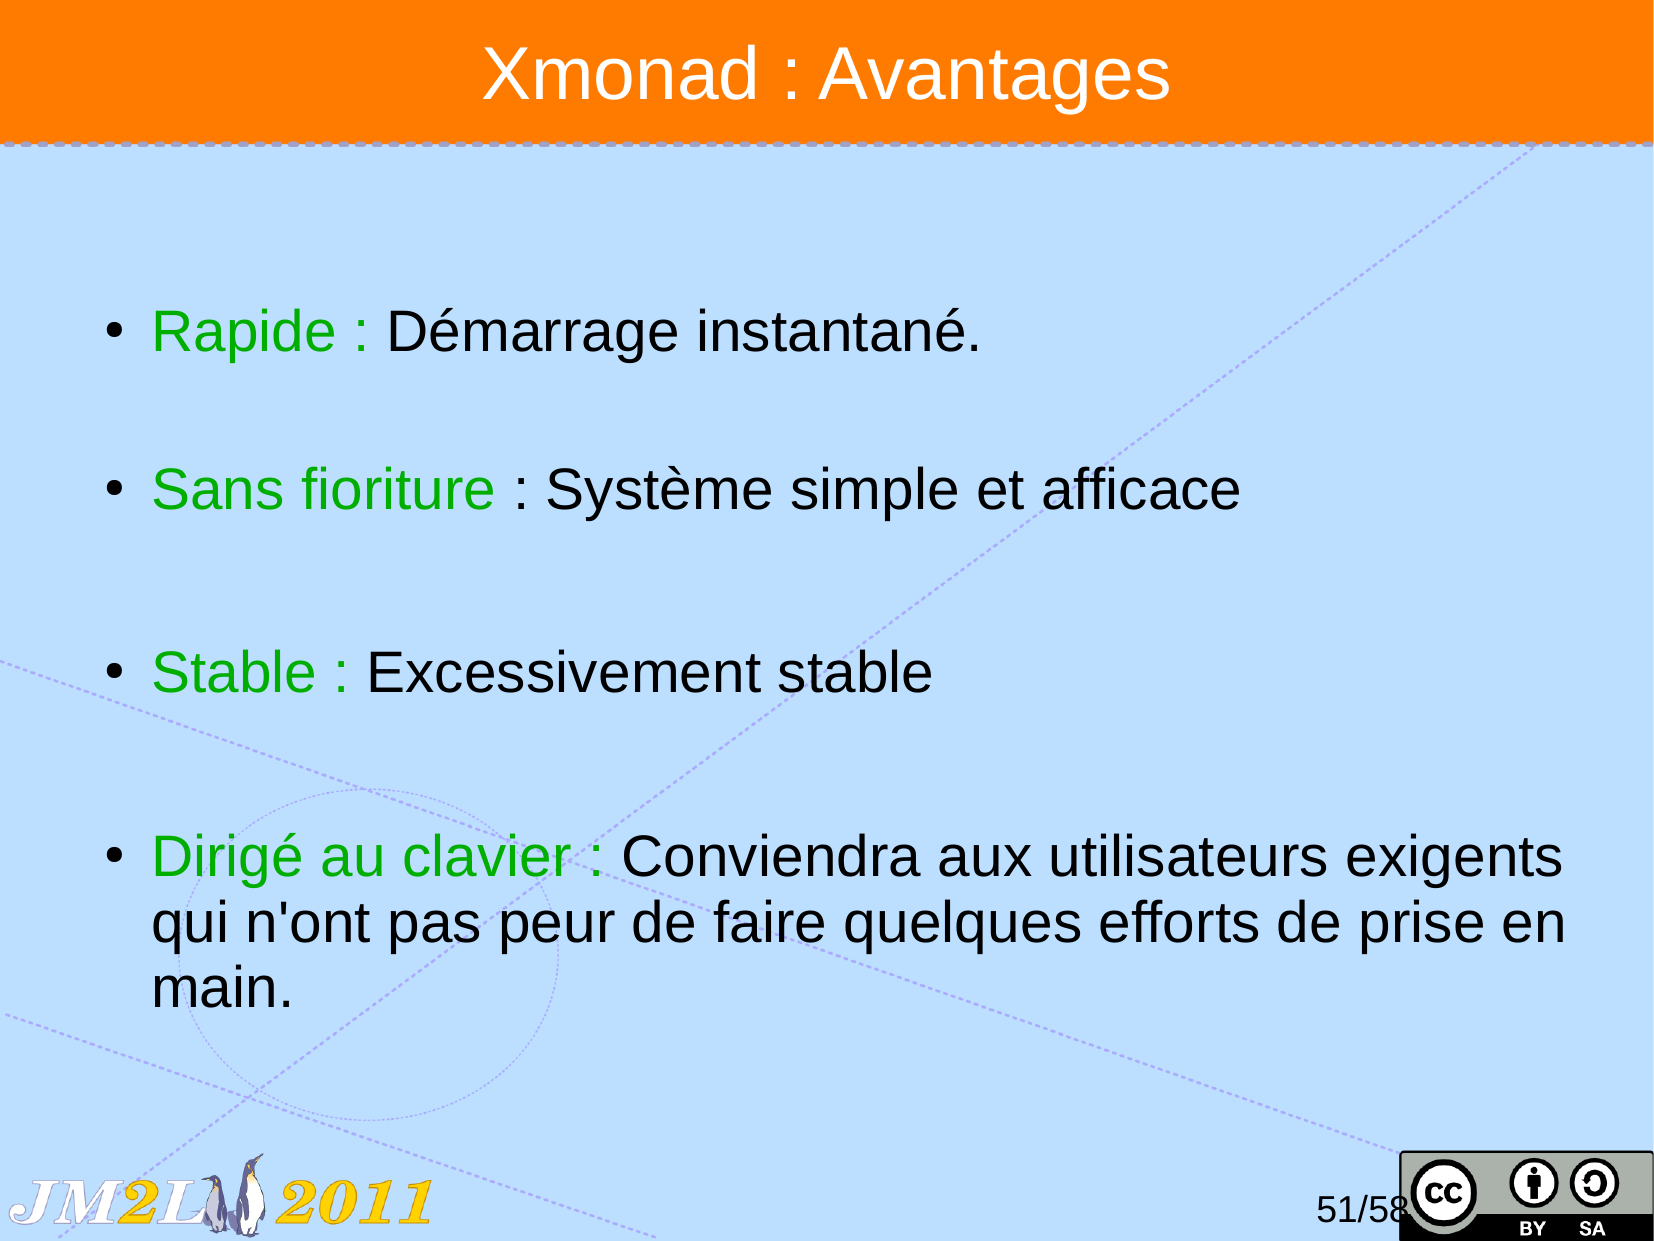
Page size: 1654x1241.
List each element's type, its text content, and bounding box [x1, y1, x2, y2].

picture [0, 0, 1654, 1241]
title Xmonad : Avantages [29, 0, 1625, 148]
list Rapide : Démarrage instantané. Sans fioriture : Système simple et afficace Stable : Excessivement stable Dirigé au clavier : Conviendra aux utilisateurs exigents qui n'ont pas peur de faire quelques efforts de prise en main. [88, 206, 1577, 1026]
